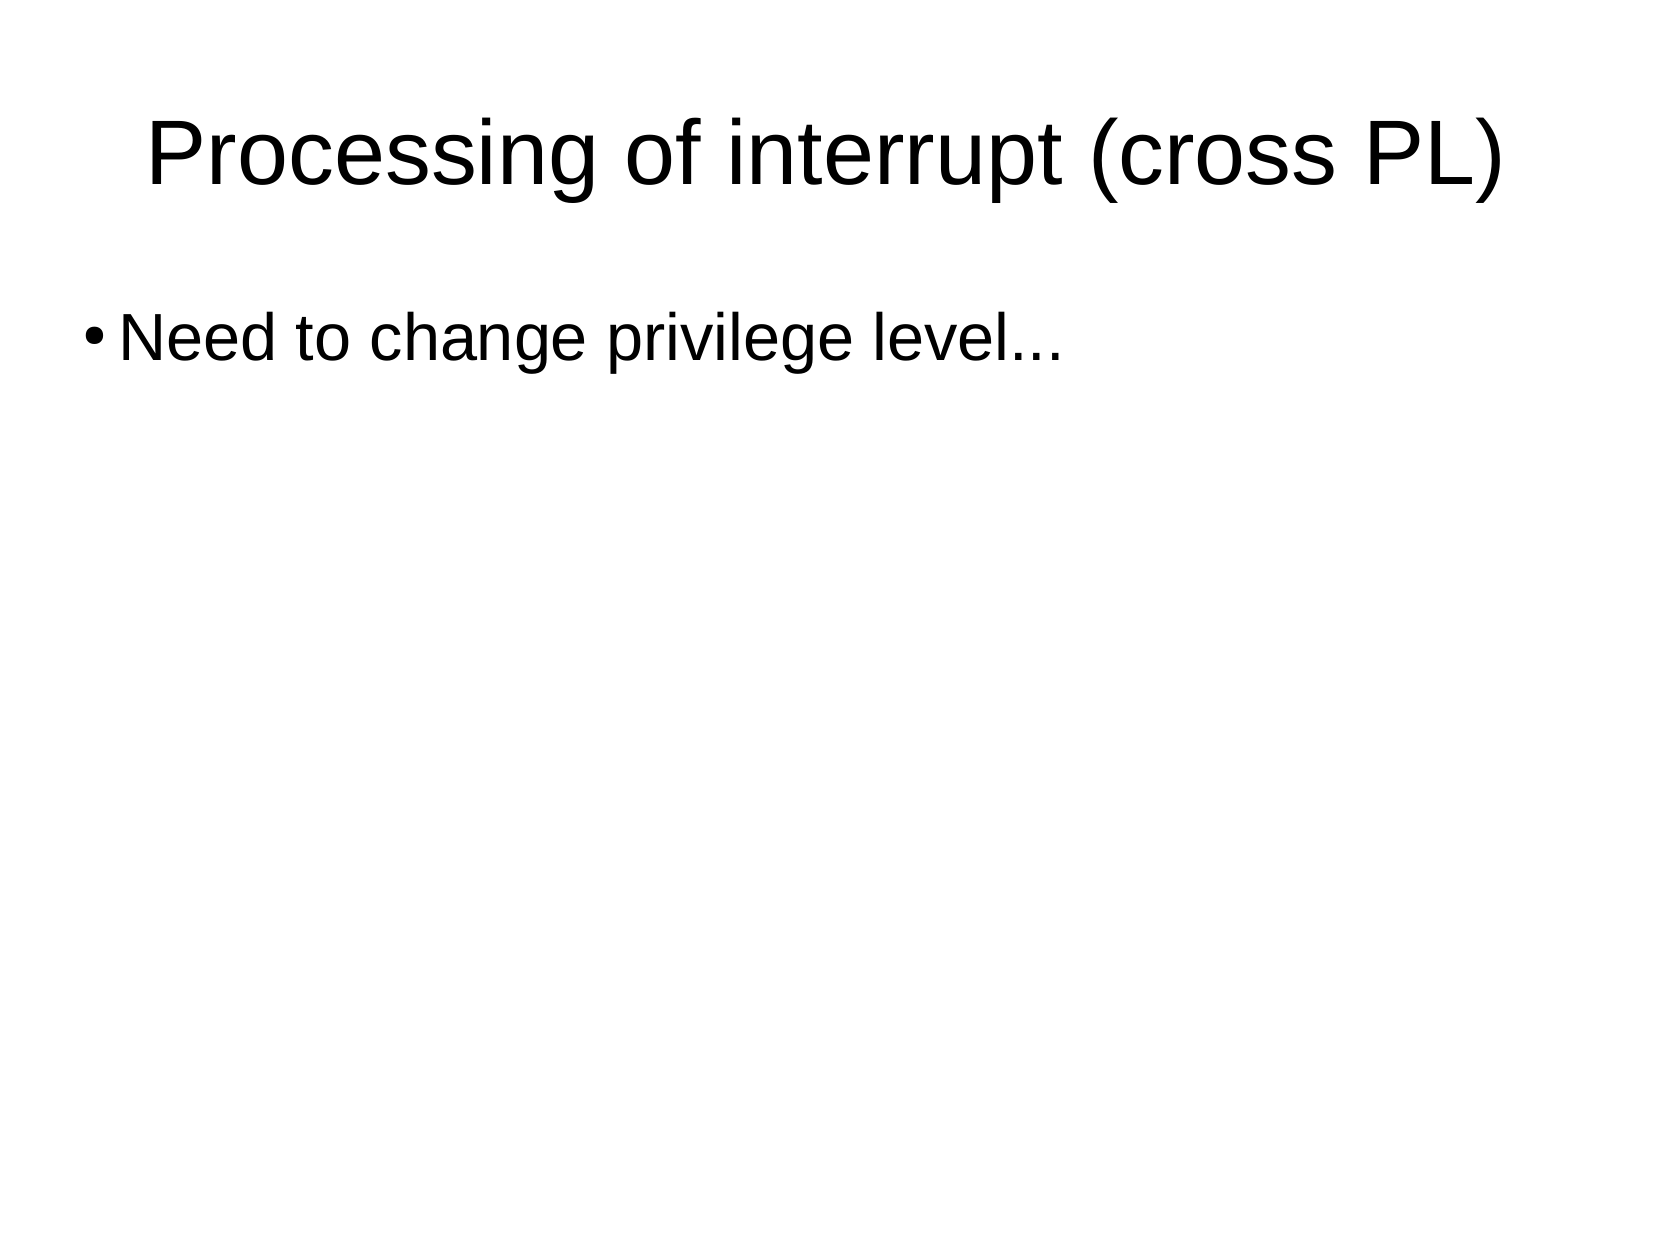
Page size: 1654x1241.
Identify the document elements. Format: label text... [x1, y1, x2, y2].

list Need to change privilege level... [82, 300, 1571, 1163]
title Processing of interrupt (cross PL) [82, 49, 1571, 257]
